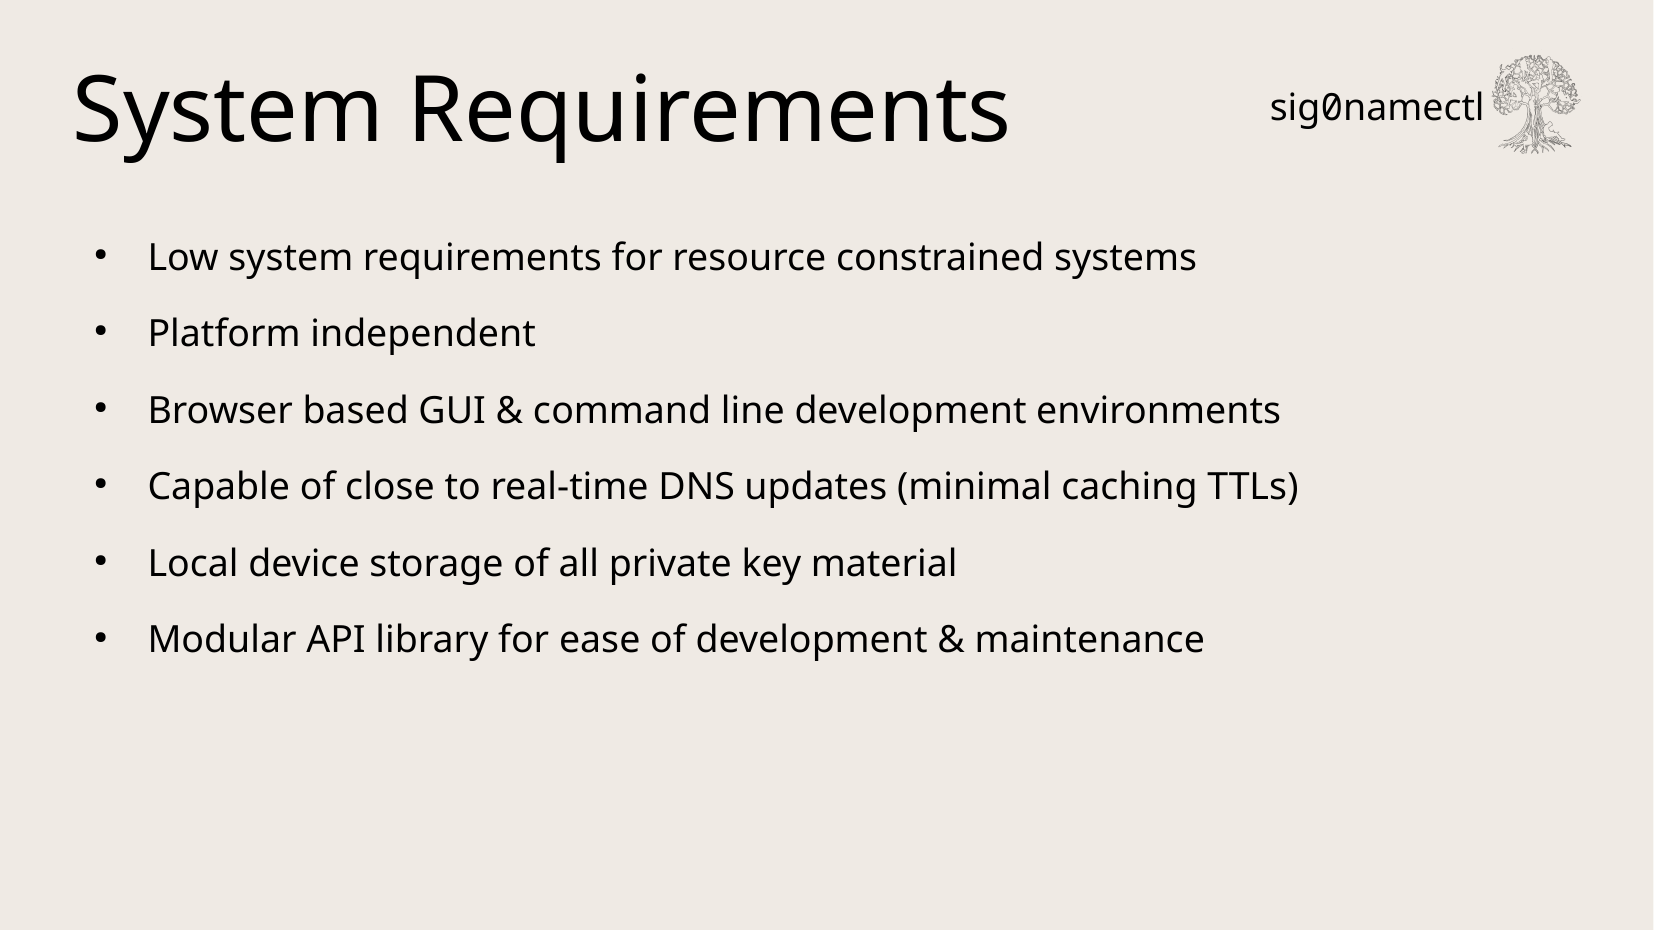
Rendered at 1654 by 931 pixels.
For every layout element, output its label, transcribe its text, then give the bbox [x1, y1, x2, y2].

list Low system requirements for resource constrained systems Platform independent Browser based GUI & command line development environments Capable of close to real-time DNS updates (minimal caching TTLs) Local device storage of all private key material Modular API library for ease of development & maintenance [76, 230, 1563, 814]
title System Requirements [72, 46, 1562, 166]
picture [1489, 47, 1582, 160]
title sig0namectl [1269, 56, 1485, 156]
